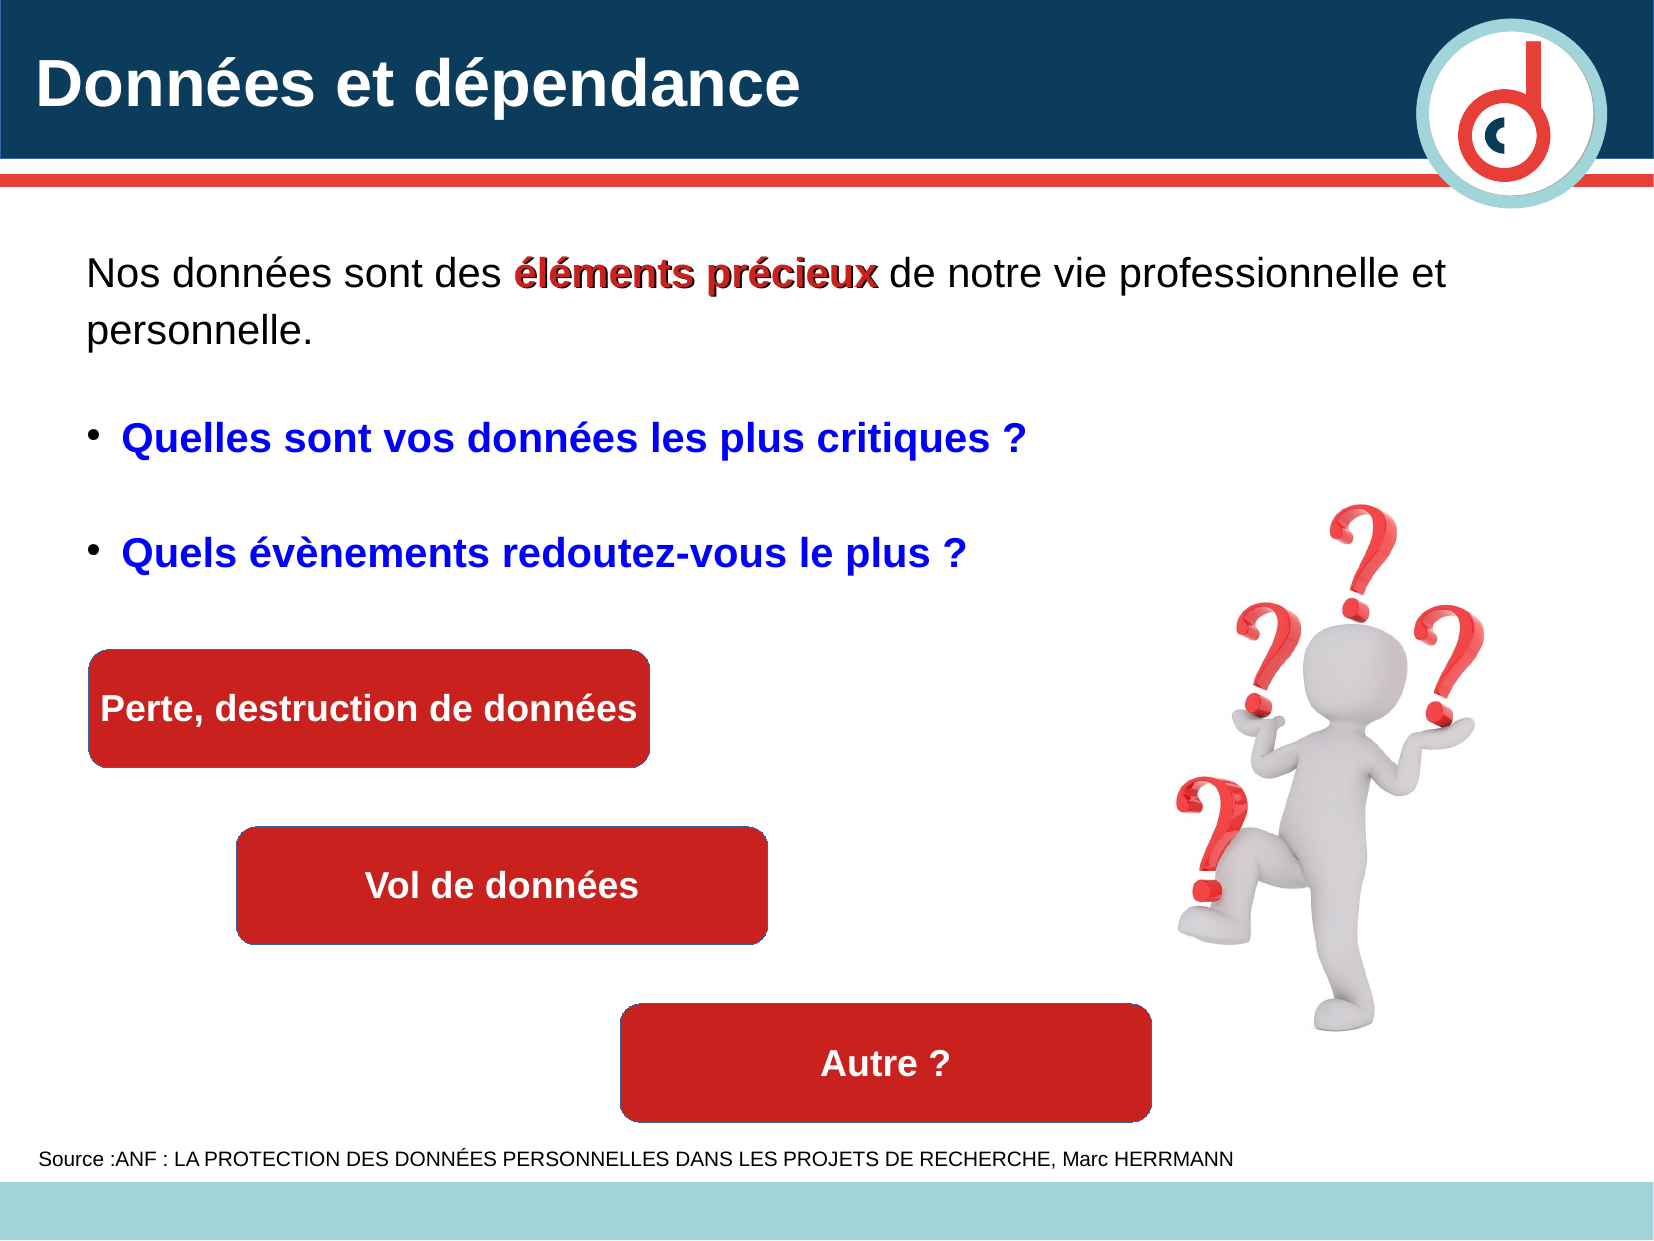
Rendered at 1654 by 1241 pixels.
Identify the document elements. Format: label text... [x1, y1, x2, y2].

picture [1033, 472, 1625, 1063]
text_box Perte, destruction de données [88, 649, 650, 768]
text_box Autre ? [620, 1003, 1152, 1123]
text_box Vol de données [236, 826, 768, 945]
text_box Source :ANF : LA PROTECTION DES DONNÉES PERSONNELLES DANS LES PROJETS DE RECHERCHE, Marc HERRMANN [23, 1140, 1300, 1202]
title Données et dépendance [35, 11, 1430, 159]
text_box Nos données sont des éléments précieux de notre vie professionnelle et personnelle. Quelles sont vos données les plus critiques ? Quels évènements redoutez-vous le plus ? [71, 230, 1595, 1141]
